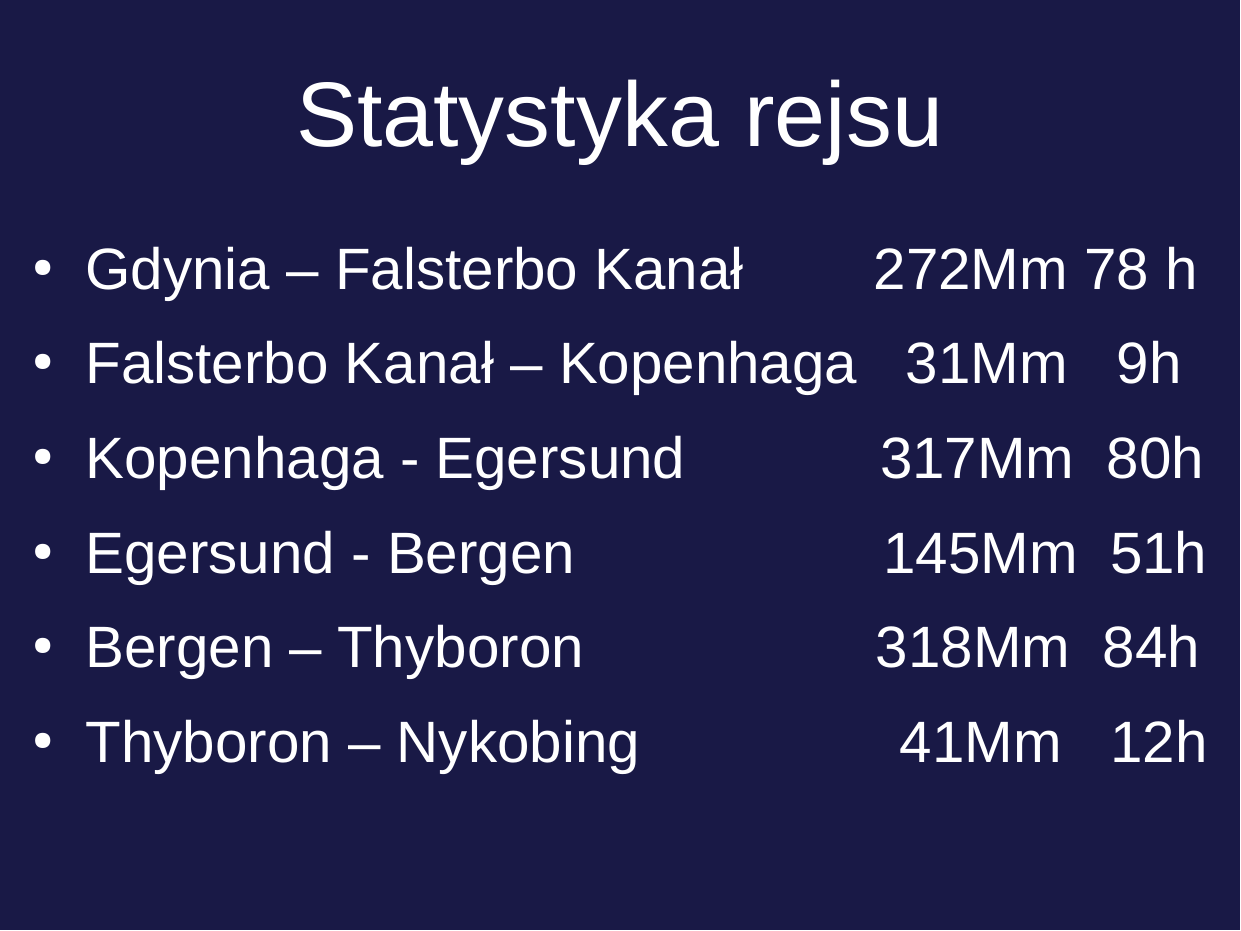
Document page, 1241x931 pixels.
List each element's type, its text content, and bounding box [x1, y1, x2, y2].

list Gdynia – Falsterbo Kanał 272Mm 78 h Falsterbo Kanał – Kopenhaga 31Mm 9h Kopenhaga - Egersund 317Mm 80h Egersund - Bergen 145Mm 51h Bergen – Thyboron 318Mm 84h Thyboron – Nykobing 41Mm 12h [14, 236, 1226, 777]
title Statystyka rejsu [0, 37, 1241, 193]
